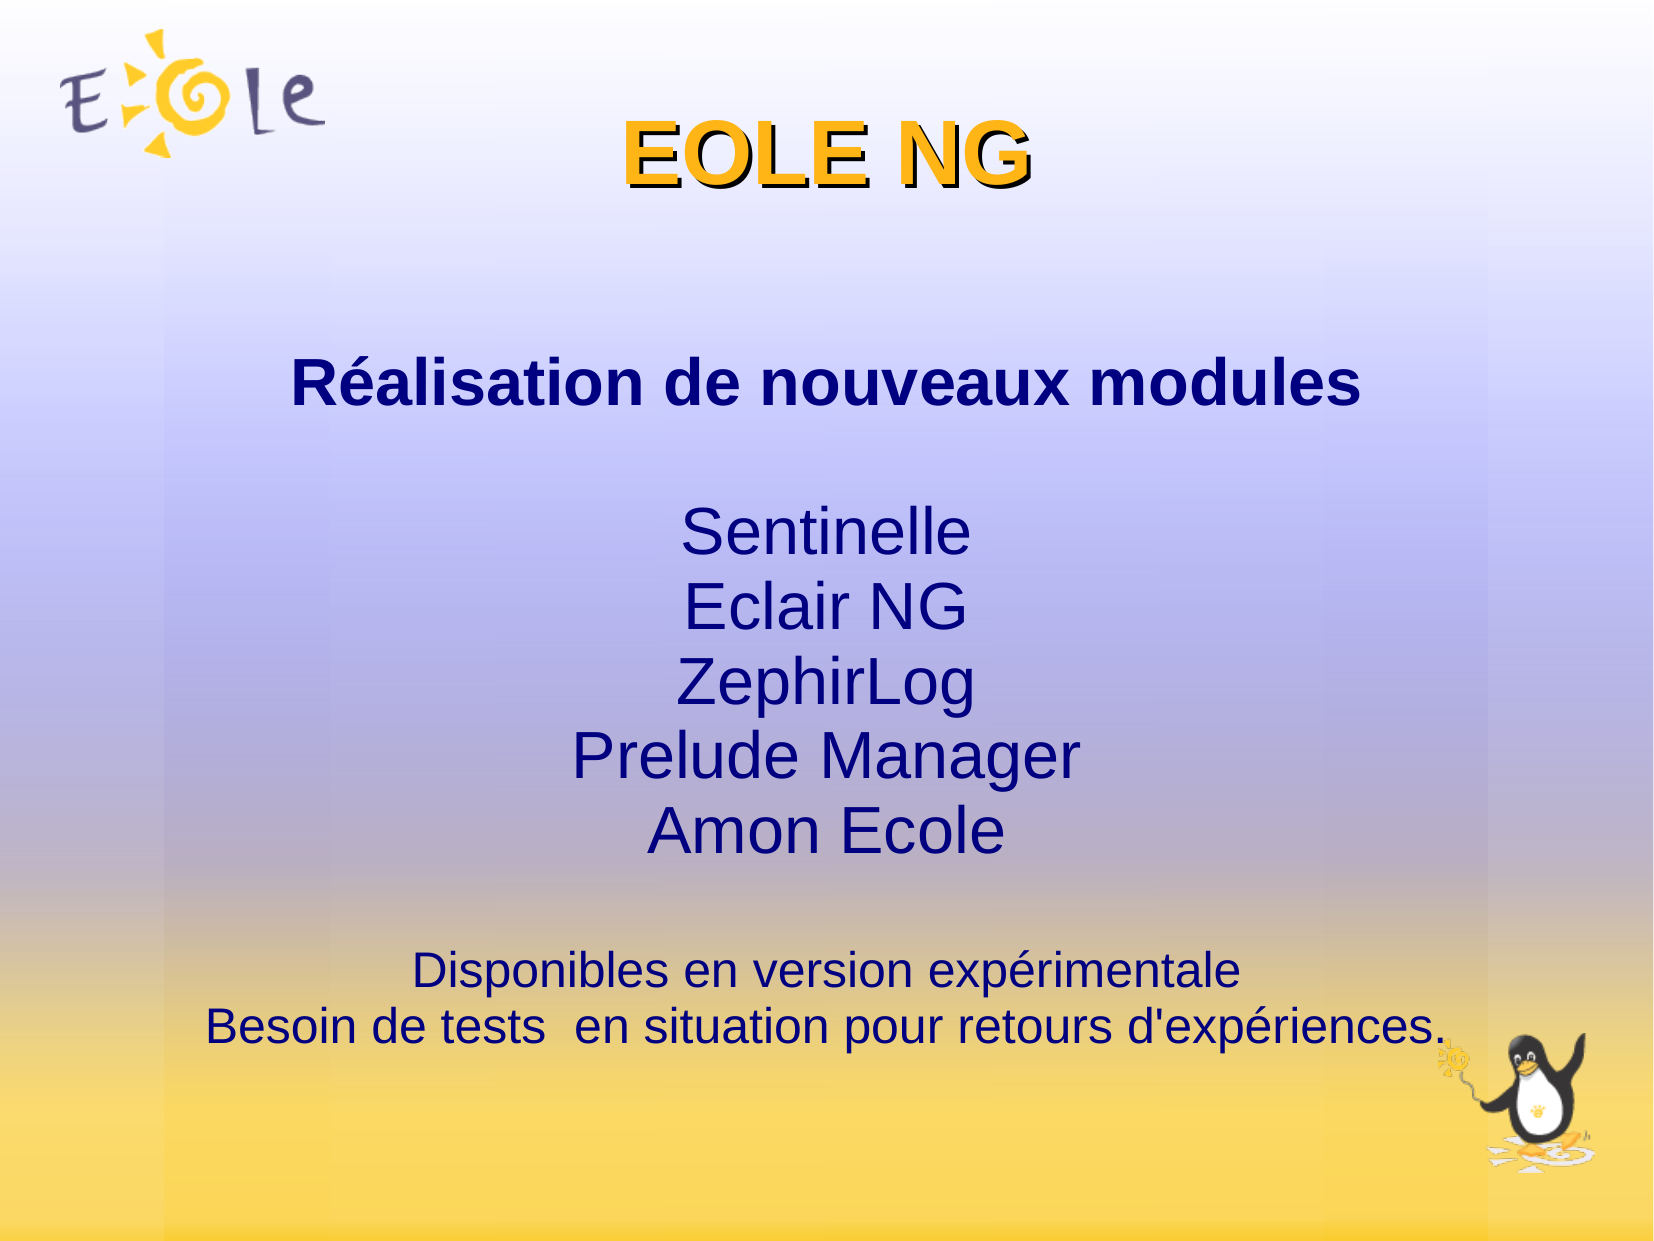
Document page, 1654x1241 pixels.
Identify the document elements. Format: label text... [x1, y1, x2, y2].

text_box Réalisation de nouveaux modules Sentinelle Eclair NG ZephirLog Prelude Manager Amon Ecole Disponibles en version expérimentale Besoin de tests en situation pour retours d'expériences. [82, 290, 1571, 1109]
picture [0, 0, 1654, 1241]
title EOLE NG [82, 49, 1571, 257]
